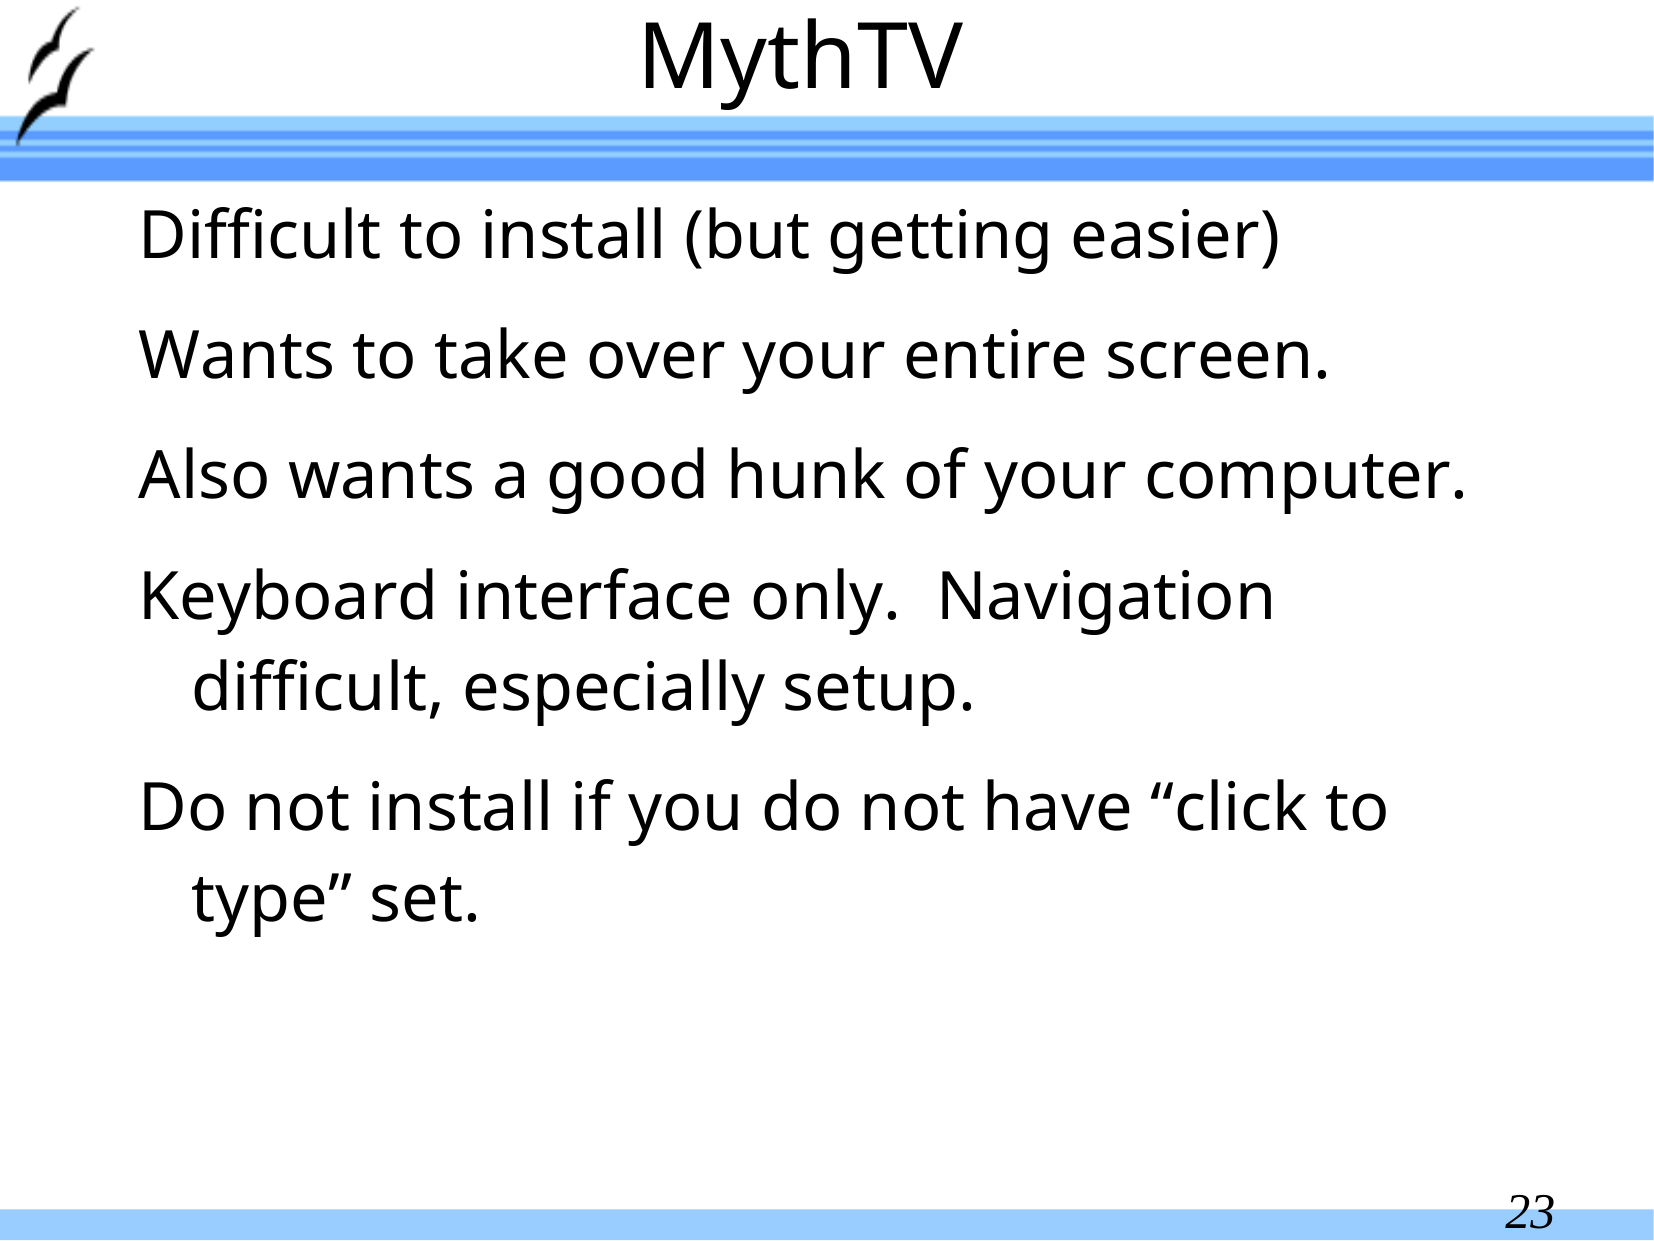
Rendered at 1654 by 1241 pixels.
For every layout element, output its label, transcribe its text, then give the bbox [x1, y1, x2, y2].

picture [0, 0, 1654, 188]
list Difficult to install (but getting easier) Wants to take over your entire screen. Also wants a good hunk of your computer. Keyboard interface only. Navigation difficult, especially setup. Do not install if you do not have “click to type” set. [120, 187, 1533, 1195]
title MythTV [94, 0, 1507, 121]
